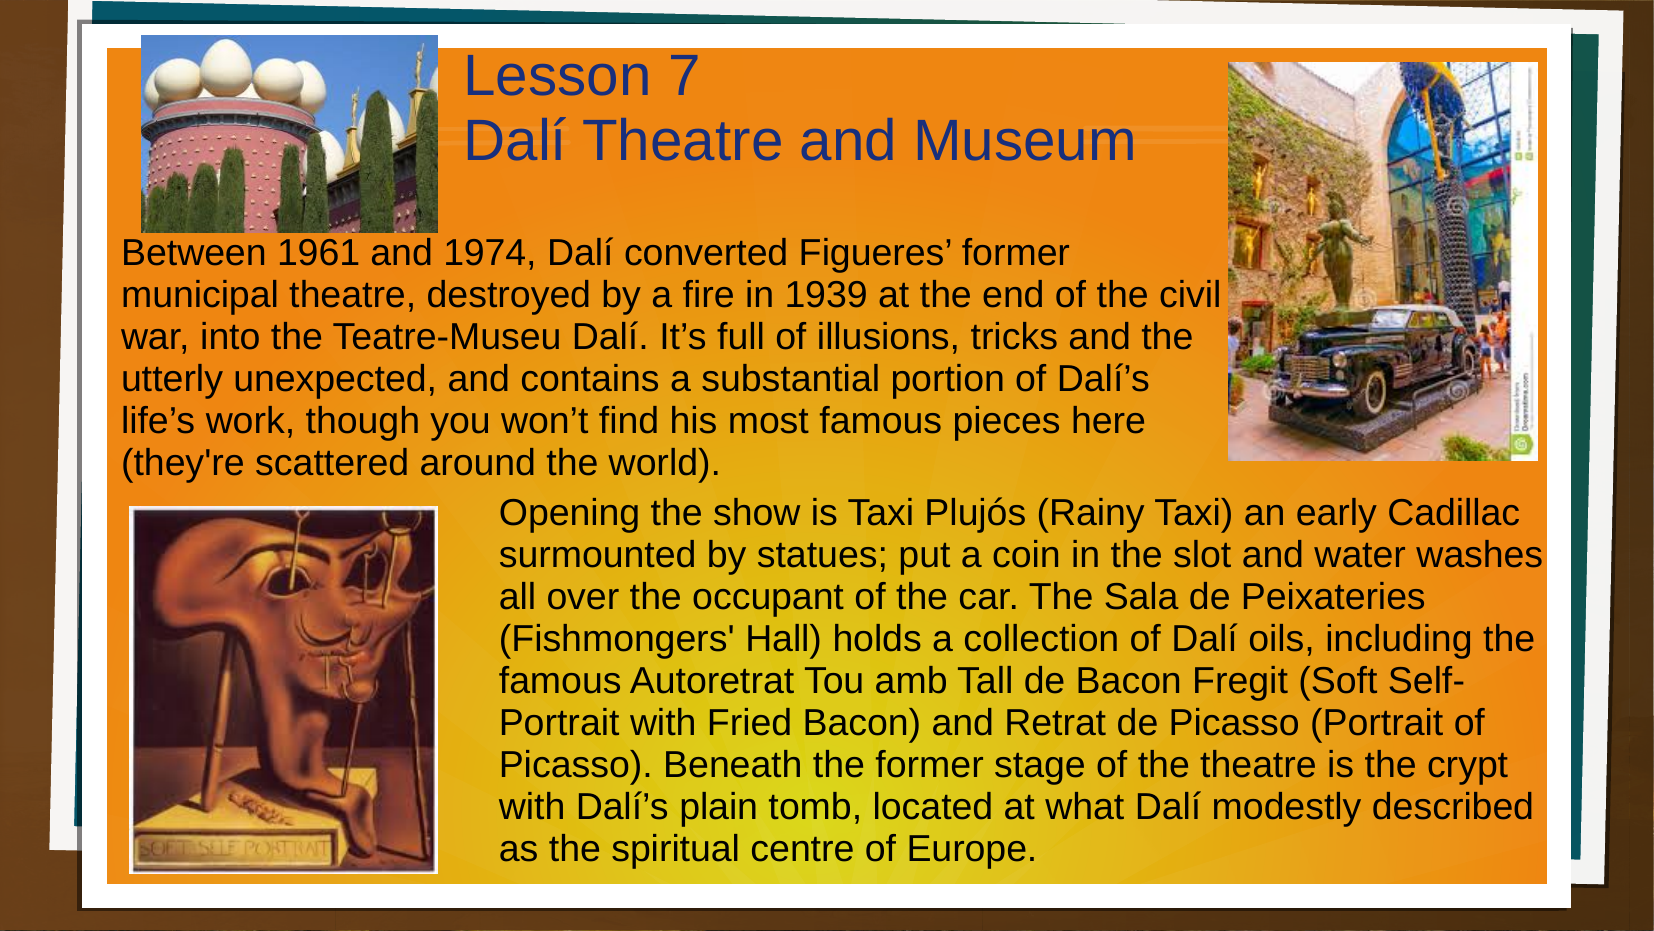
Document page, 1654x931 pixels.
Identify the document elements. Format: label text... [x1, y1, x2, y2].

text_box Lesson 7 Dalí Theatre and Museum [448, 35, 1217, 263]
text_box Opening the show is Taxi Plujós (Rainy Taxi) an early Cadillac surmounted by statues; put a coin in the slot and water washes all over the occupant of the car. The Sala de Peixateries (Fishmongers' Hall) holds a collection of Dalí oils, including the famous Autoretrat Tou amb Tall de Bacon Fregit (Soft Self-Portrait with Fried Bacon) and Retrat de Picasso (Portrait of Picasso). Beneath the former stage of the theatre is the crypt with Dalí’s plain tomb, located at what Dalí modestly described as the spiritual centre of Europe. [484, 484, 1595, 931]
picture [1228, 62, 1538, 461]
picture [129, 506, 438, 875]
picture [141, 35, 438, 233]
text_box Between 1961 and 1974, Dalí converted Figueres’ former municipal theatre, destroyed by a fire in 1939 at the end of the civil war, into the Teatre-Museu Dalí. It’s full of illusions, tricks and the utterly unexpected, and contains a substantial portion of Dalí’s life’s work, though you won’t find his most famous pieces here (they're scattered around the world). [106, 224, 1241, 520]
